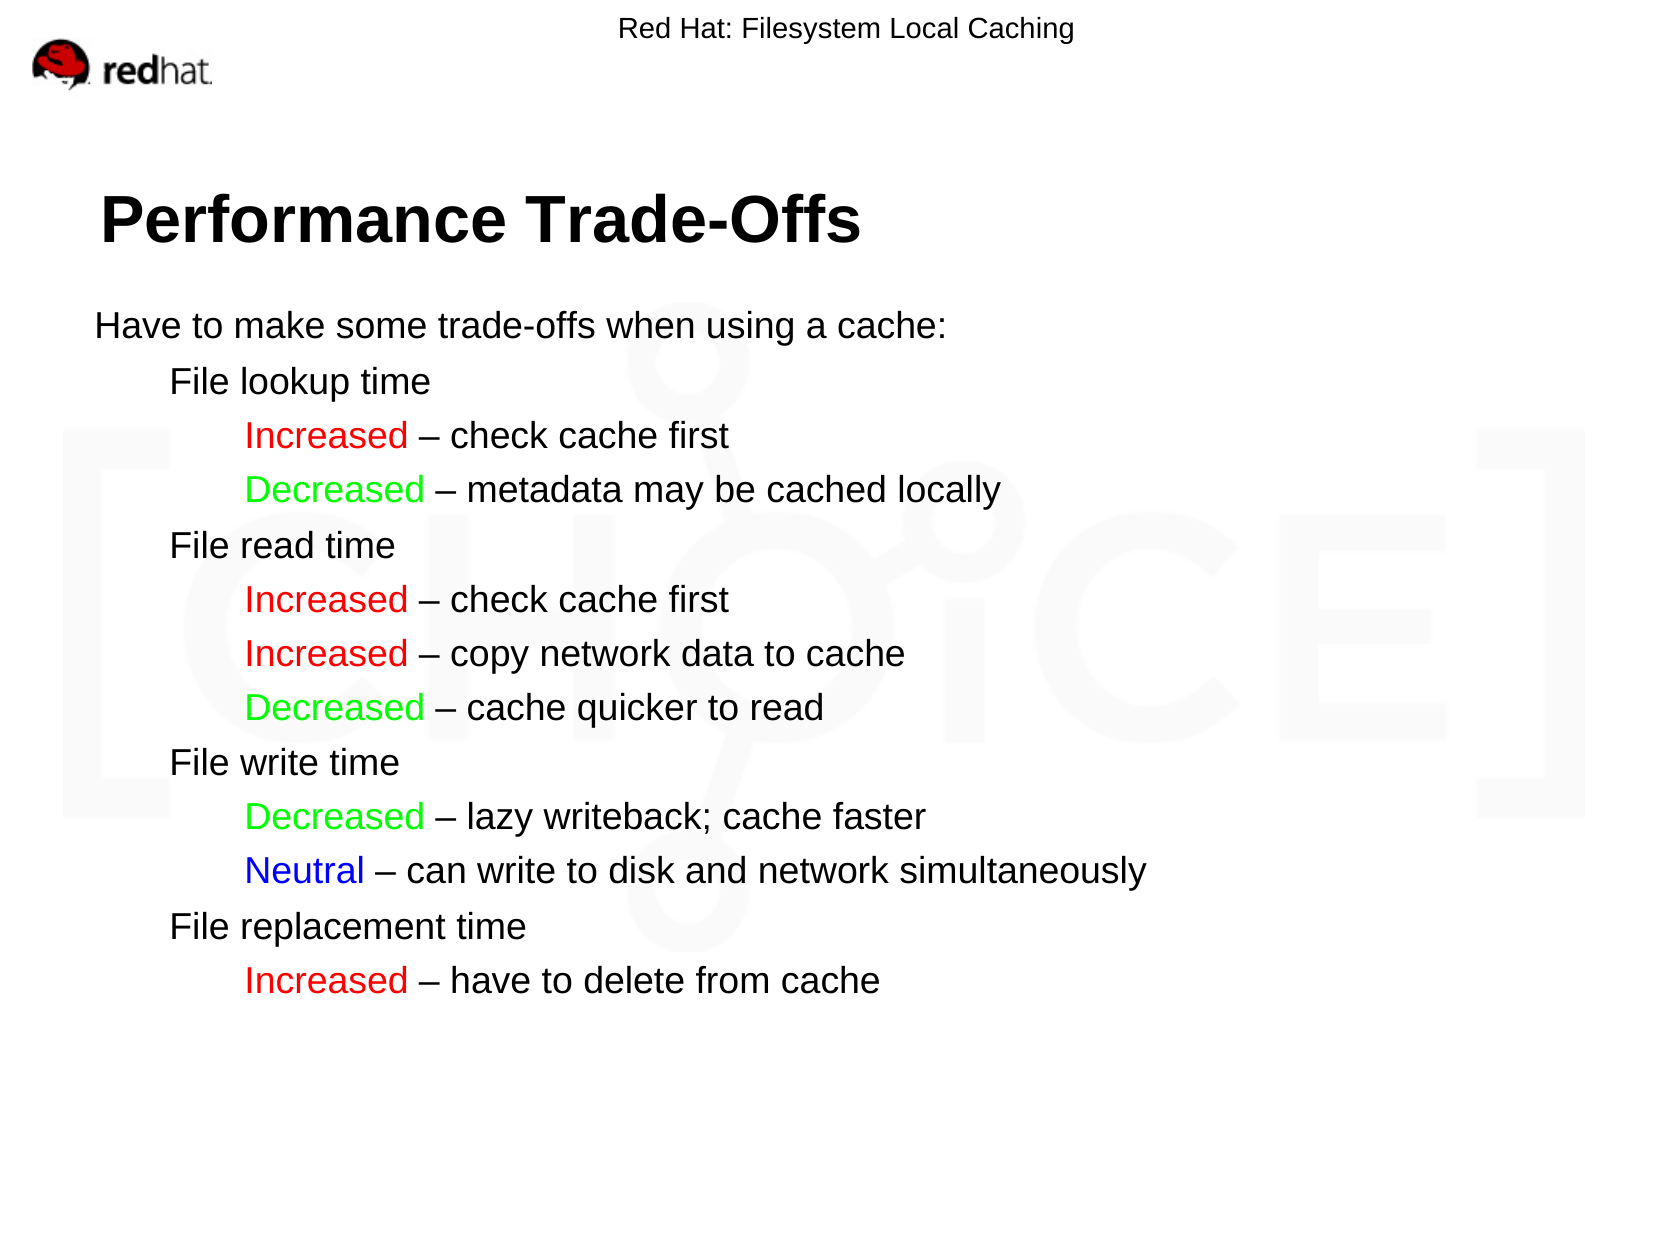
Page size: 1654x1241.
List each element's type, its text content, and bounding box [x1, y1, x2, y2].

picture [31, 37, 212, 98]
list Have to make some trade-offs when using a cache: File lookup time Increased – check cache first Decreased – metadata may be cached locally File read time Increased – check cache first Increased – copy network data to cache Decreased – cache quicker to read File write time Decreased – lazy writeback; cache faster Neutral – can write to disk and network simultaneously File replacement time Increased – have to delete from cache [94, 304, 1500, 1174]
picture [63, 302, 1585, 952]
title Performance Trade-Offs [100, 164, 1506, 275]
